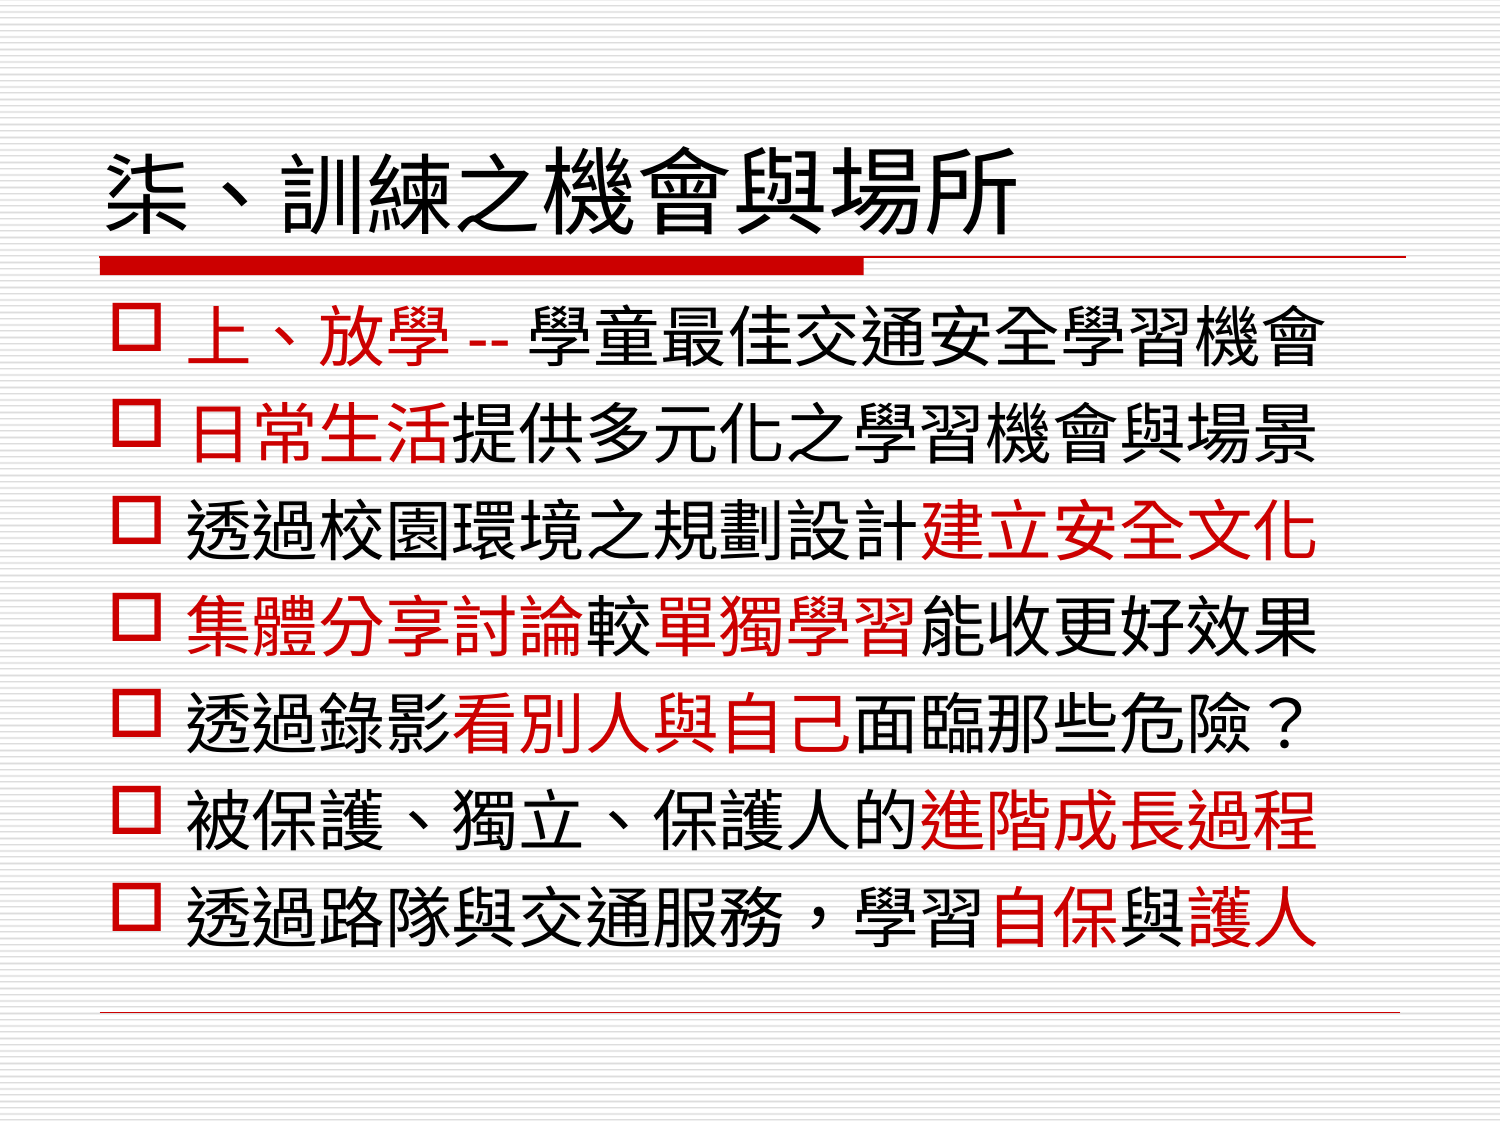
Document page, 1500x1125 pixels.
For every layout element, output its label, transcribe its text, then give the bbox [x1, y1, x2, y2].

picture [0, 0, 1500, 1125]
title 柒、訓練之機會與場所 [88, 54, 1437, 255]
list 上、放學--學童最佳交通安全學習機會 日常生活提供多元化之學習機會與場景 透過校園環境之規劃設計建立安全文化 集體分享討論較單獨學習能收更好效果 透過錄影看別人與自己面臨那些危險？ 被保護、獨立、保護人的進階成長過程 透過路隊與交通服務，學習自保與護人 [92, 287, 1406, 988]
